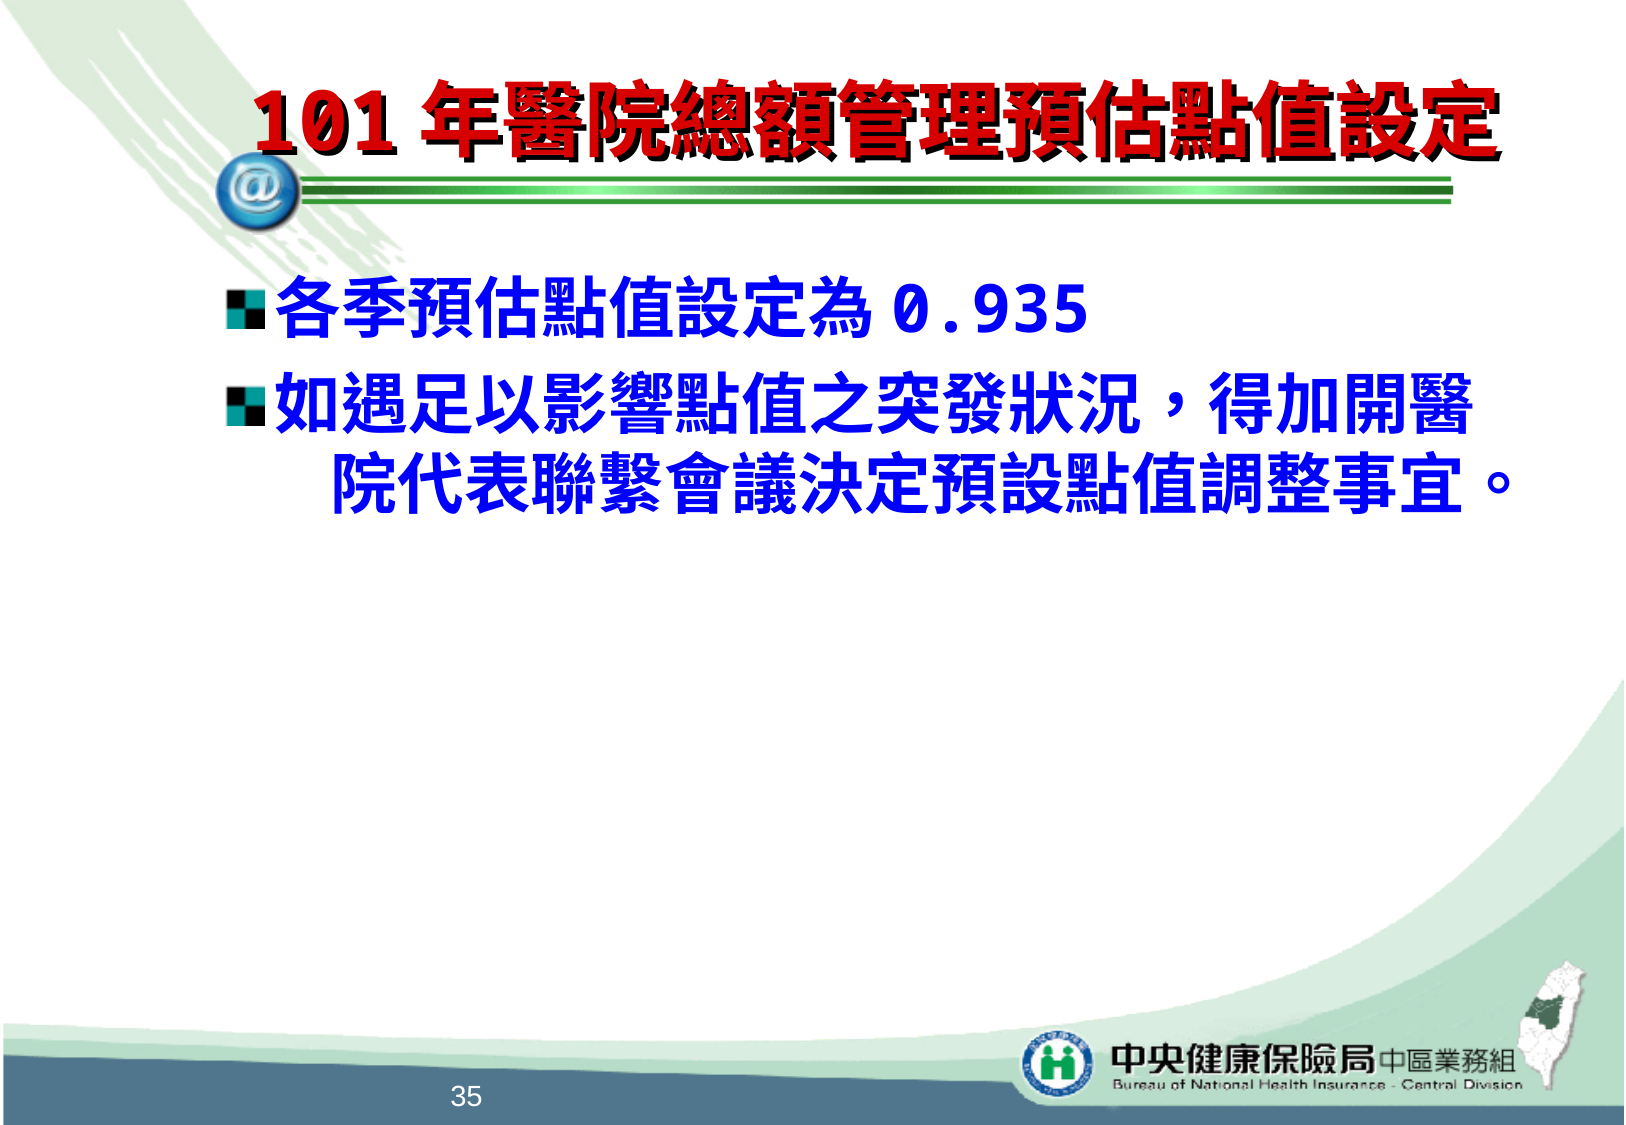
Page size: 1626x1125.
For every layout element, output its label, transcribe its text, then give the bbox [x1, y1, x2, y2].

text_box [435, 1065, 815, 1125]
list 各季預估點值設定為0.935 如遇足以影響點值之突發狀況，得加開醫院代表聯繫會議決定預設點值調整事宜。 [203, 257, 1537, 997]
title 101年醫院總額管理預估點值設定 [175, 23, 1575, 211]
